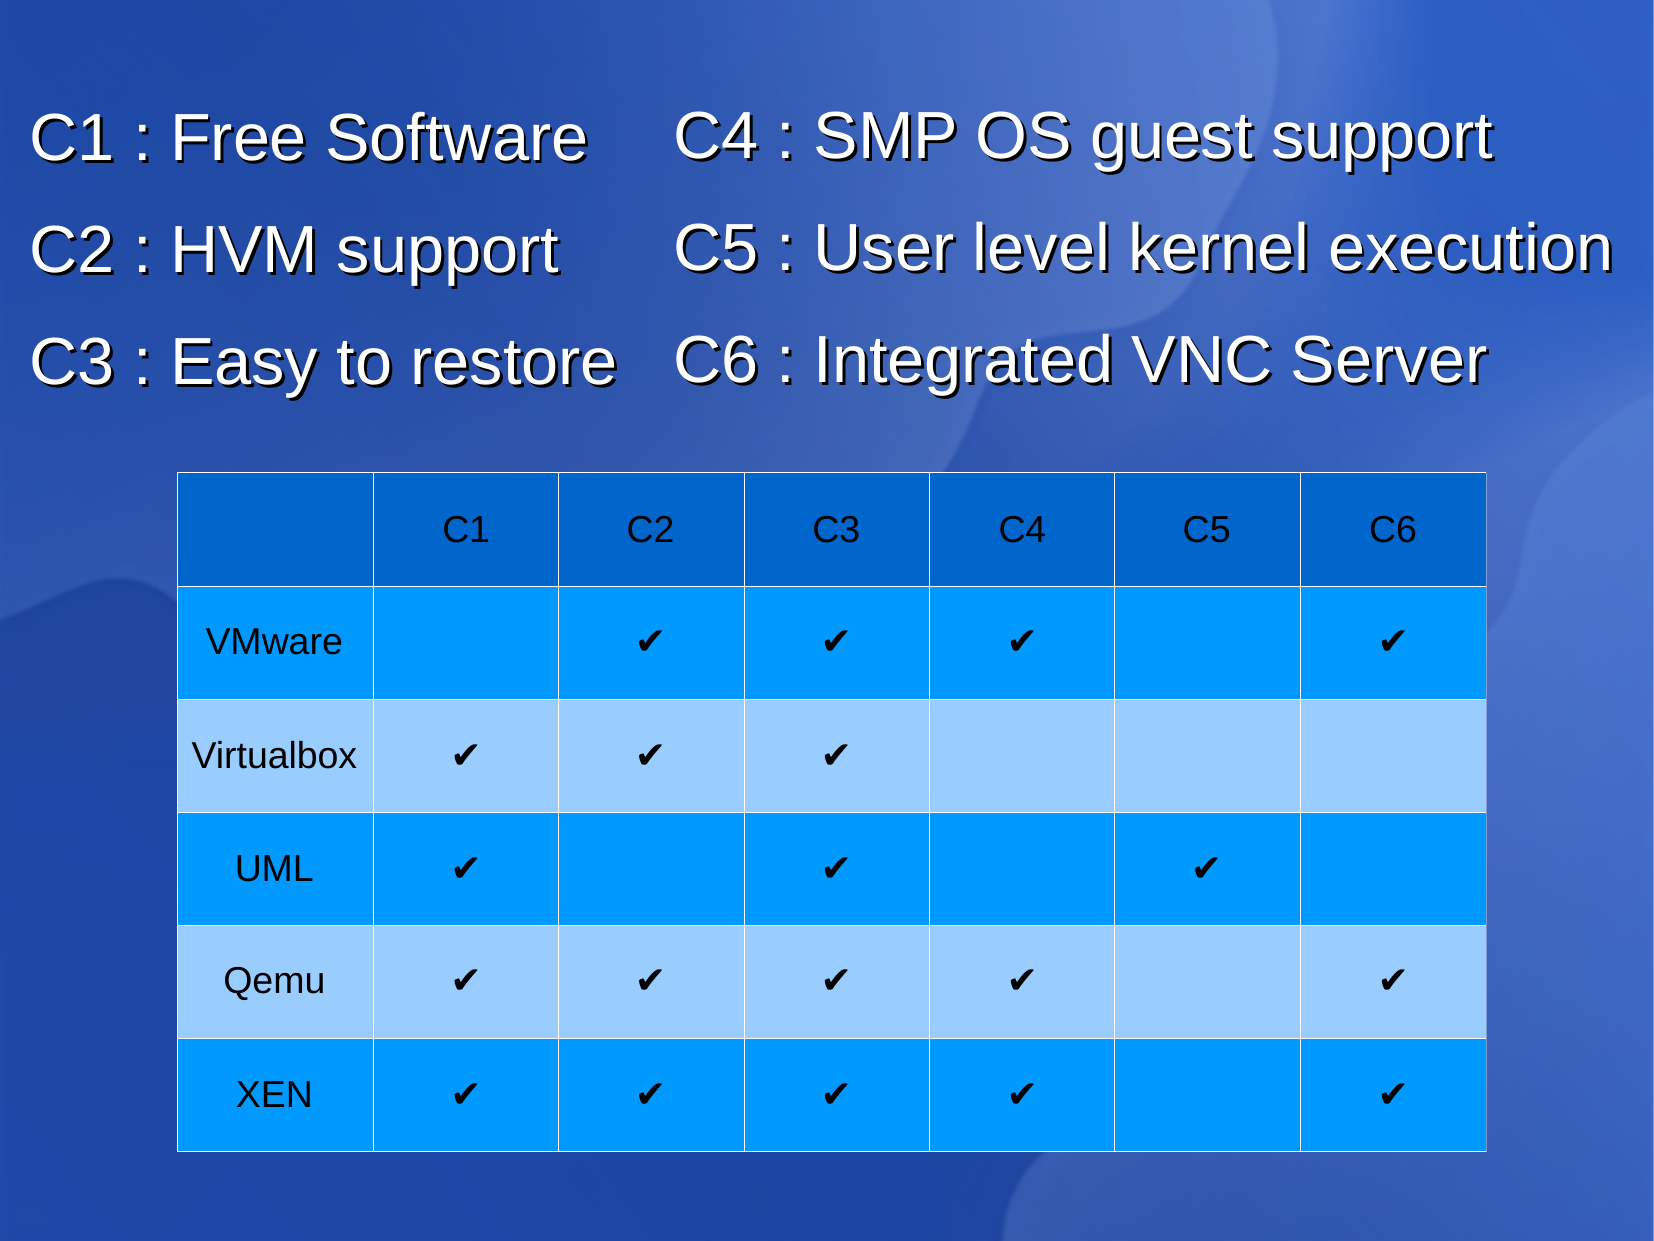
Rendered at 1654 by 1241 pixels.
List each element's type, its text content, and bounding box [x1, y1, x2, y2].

text_box C1 : Free Software C2 : HVM support C3 : Easy to restore [29, 30, 632, 432]
text_box C4 : SMP OS guest support C5 : User level kernel execution C6 : Integrated VNC Server [673, 28, 1648, 429]
picture [0, 0, 1654, 1241]
